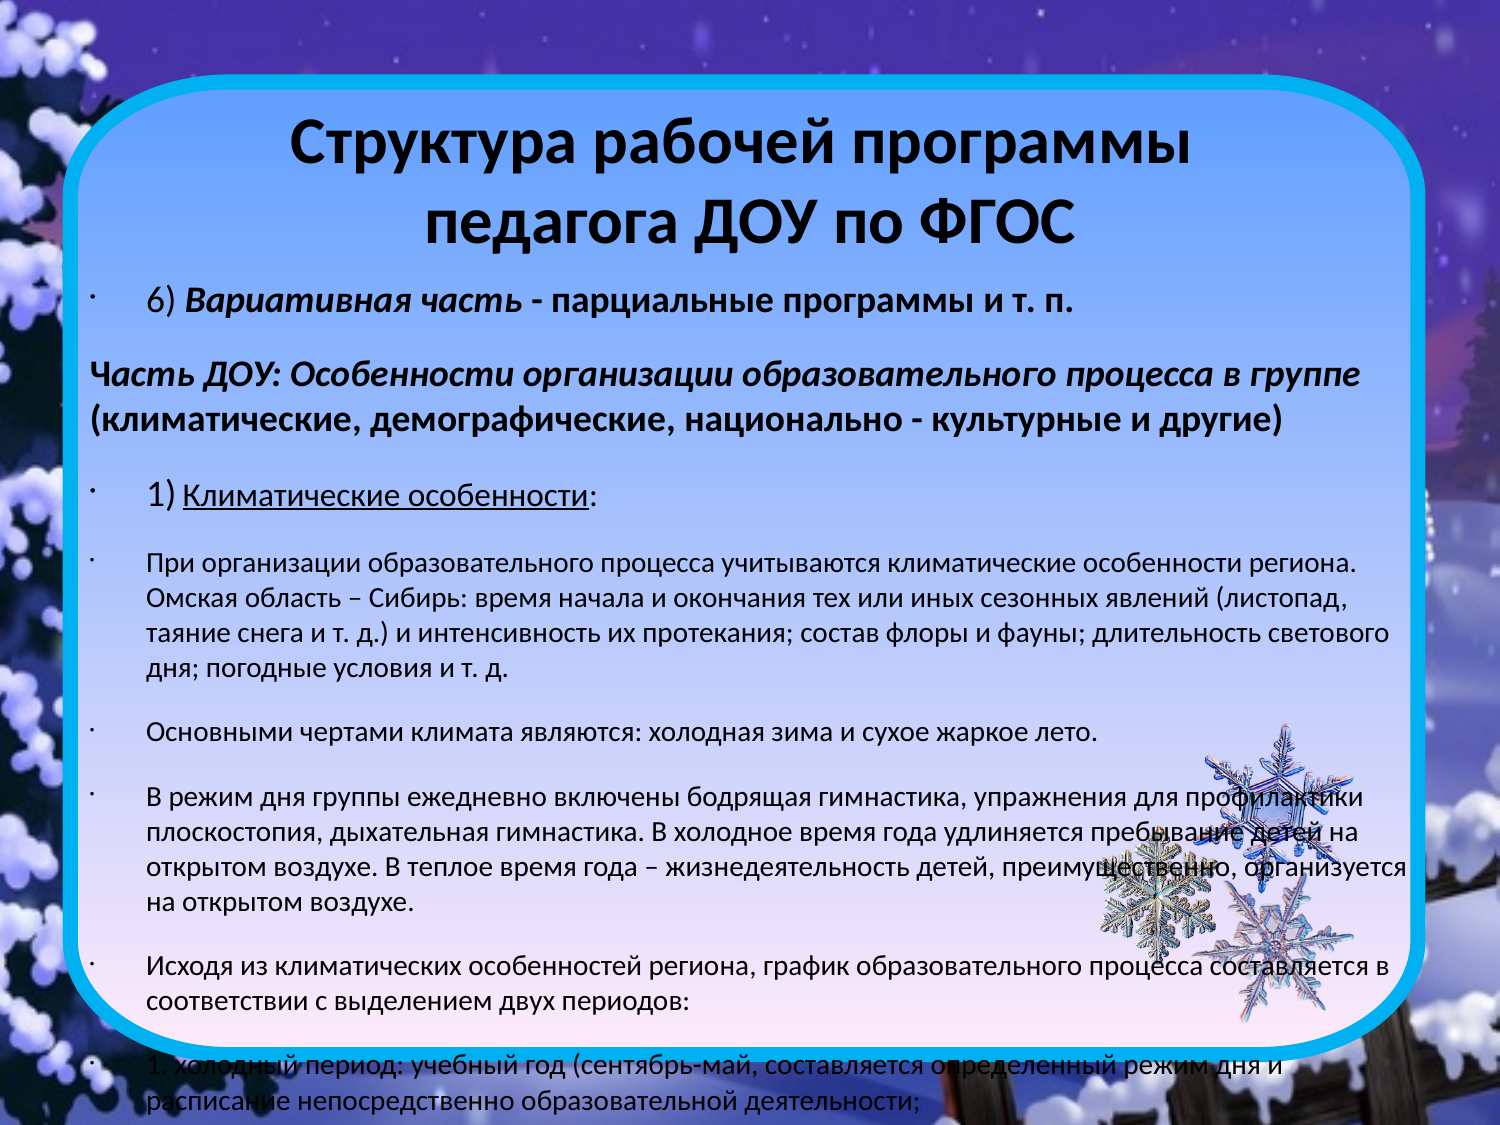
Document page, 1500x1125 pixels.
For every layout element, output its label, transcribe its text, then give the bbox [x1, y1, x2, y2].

title Структура рабочей программы педагога ДОУ по ФГОС [75, 90, 1425, 267]
list 6) Вариативная часть - парциальные программы и т. п. Часть ДОУ: Особенности организации образовательного процесса в группе (климатические, демографические, национально - культурные и другие) 1) Климатические особенности: При организации образовательного процесса учитываются климатические особенности региона. Омская область – Сибирь: время начала и окончания тех или иных сезонных явлений (листопад, таяние снега и т. д.) и интенсивность их протекания; состав флоры и фауны; длительность светового дня; погодные условия и т. д. Основными чертами климата являются: холодная зима и сухое жаркое лето. В режим дня группы ежедневно включены бодрящая гимнастика, упражнения для профилактики плоскостопия, дыхательная гимнастика. В холодное время года удлиняется пребывание детей на открытом воздухе. В теплое время года – жизнедеятельность детей, преимущественно, организуется на открытом воздухе. Исходя из климатических особенностей региона, график образовательного процесса составляется в соответствии с выделением двух периодов: 1. холодный период: учебный год (сентябрь-май, составляется определенный режим дня и расписание непосредственно образовательной деятельности; 2. летний период (июнь-август, для которого составляется другой режим дня. [75, 267, 1425, 1005]
picture [0, 0, 1500, 1125]
